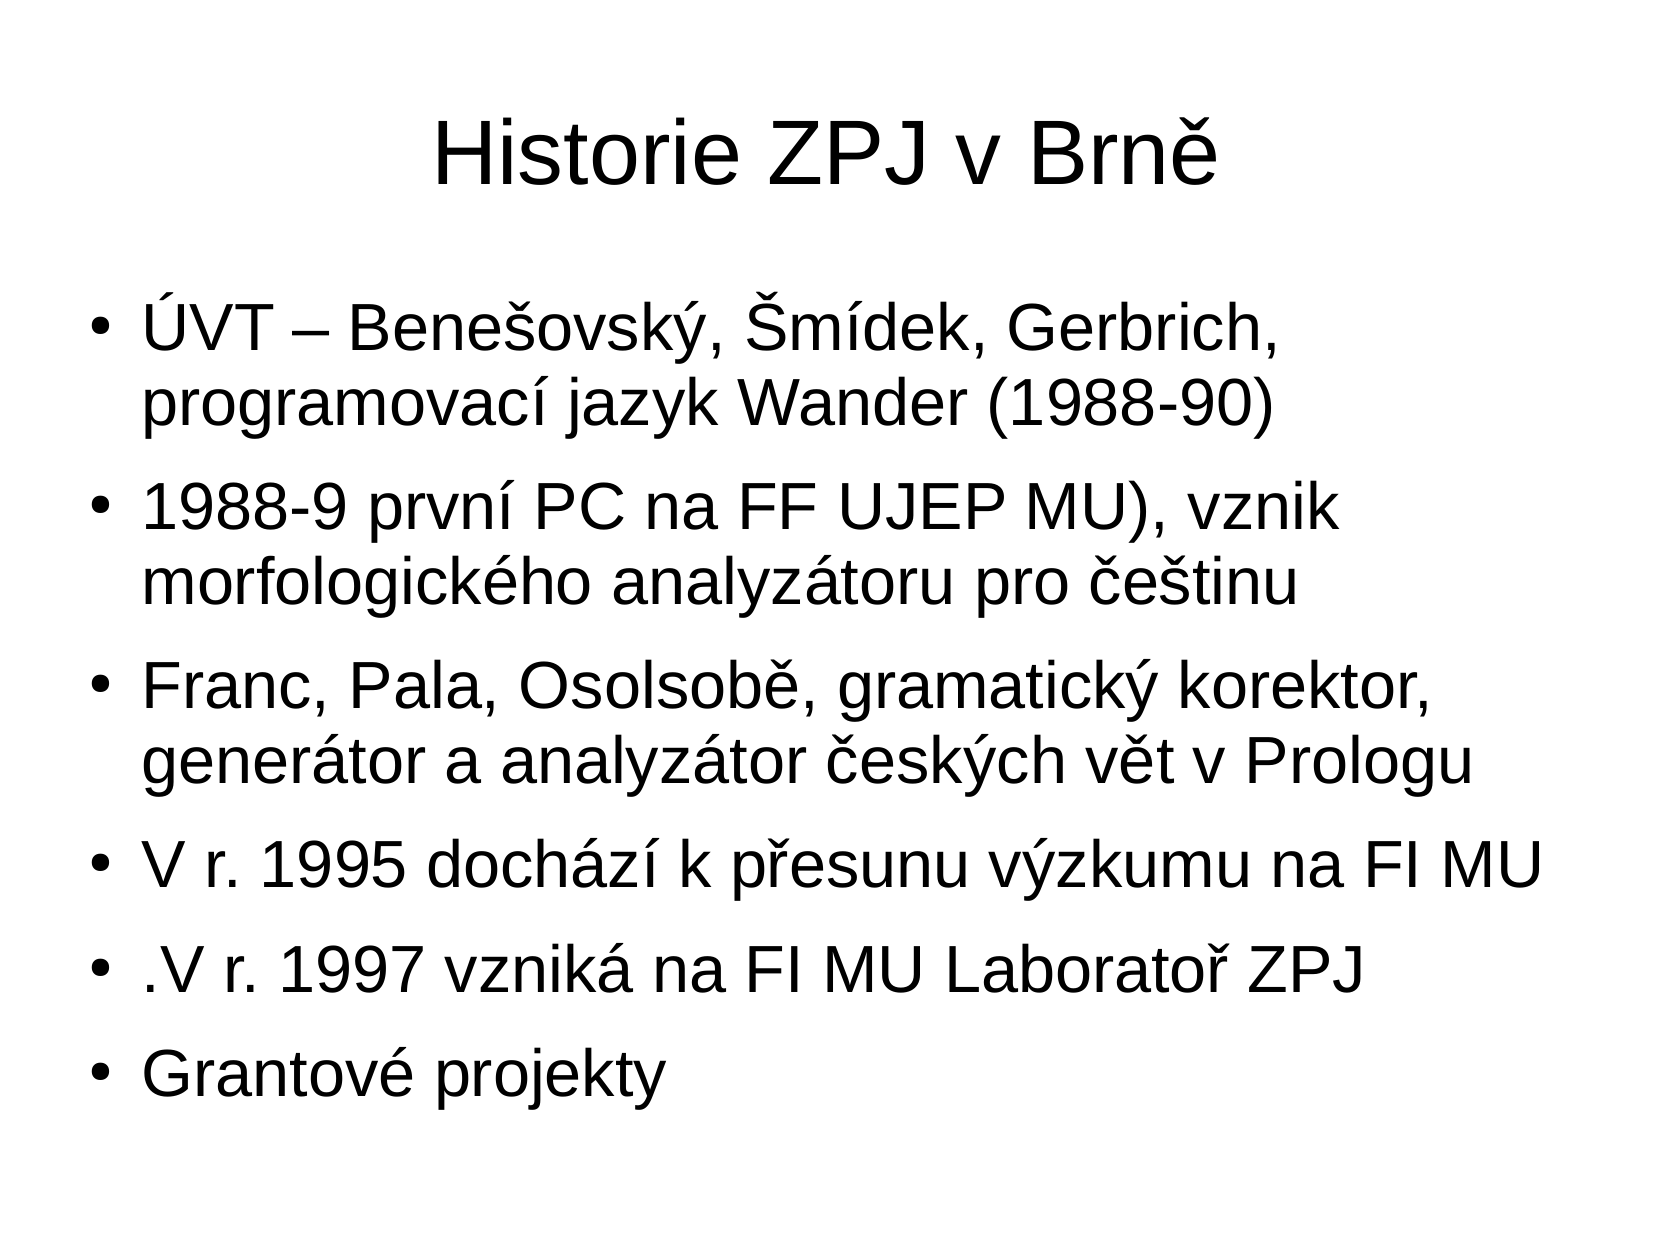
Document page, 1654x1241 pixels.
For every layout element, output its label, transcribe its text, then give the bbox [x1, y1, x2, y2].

list ÚVT – Benešovský, Šmídek, Gerbrich, programovací jazyk Wander (1988-90) 1988-9 první PC na FF UJEP MU), vznik morfologického analyzátoru pro češtinu Franc, Pala, Osolsobě, gramatický korektor, generátor a analyzátor českých vět v Prologu V r. 1995 dochází k přesunu výzkumu na FI MU .V r. 1997 vzniká na FI MU Laboratoř ZPJ Grantové projekty [70, 290, 1583, 1182]
title Historie ZPJ v Brně [82, 56, 1571, 250]
